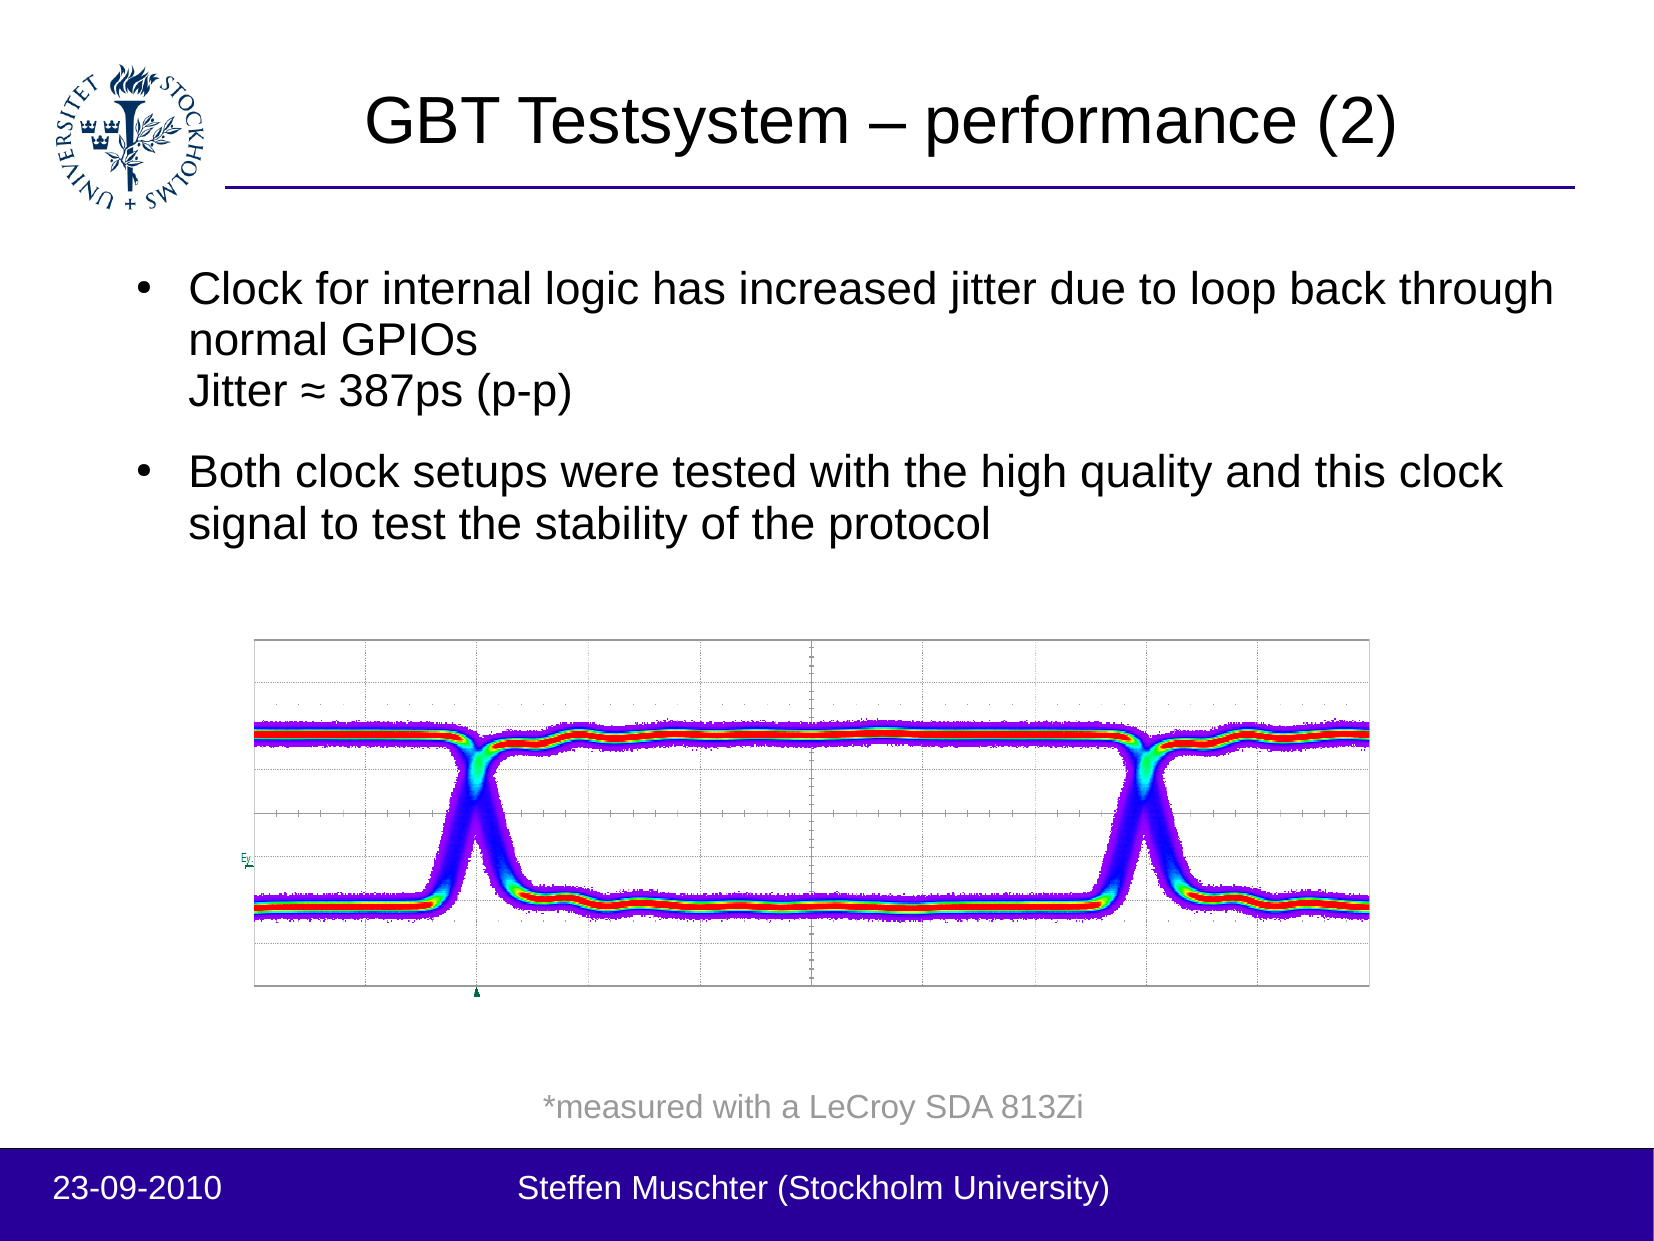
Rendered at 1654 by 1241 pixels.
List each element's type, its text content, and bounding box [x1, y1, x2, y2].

text_box Clock for internal logic has increased jitter due to loop back through normal GPIOs Jitter ≈ 387ps (p-p) Both clock setups were tested with the high quality and this clock signal to test the stability of the protocol [121, 255, 1576, 557]
picture [238, 636, 1378, 1000]
text_box *measured with a LeCroy SDA 813Zi [528, 1081, 1197, 1134]
text_box GBT Testsystem – performance (2) [349, 75, 1417, 166]
picture [54, 64, 212, 215]
